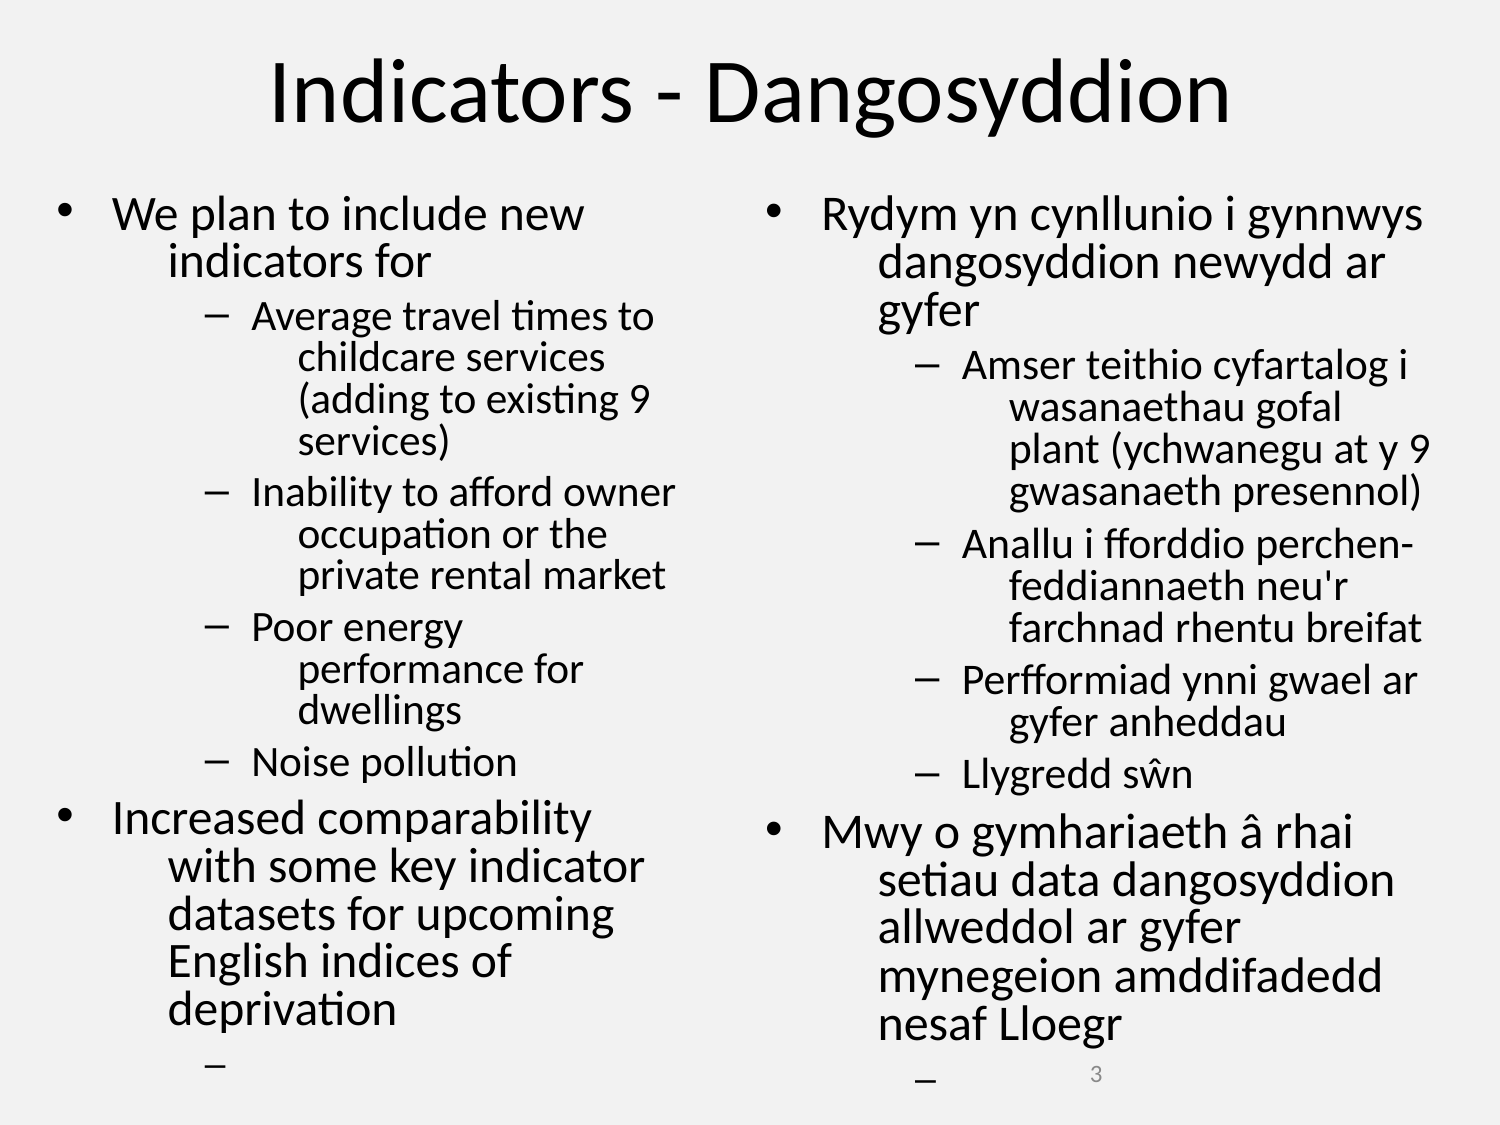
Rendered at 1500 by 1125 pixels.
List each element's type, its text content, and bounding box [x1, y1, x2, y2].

list We plan to include new indicators for Average travel times to childcare services (adding to existing 9 services) Inability to afford owner occupation or the private rental market Poor energy performance for dwellings Noise pollution Increased comparability with some key indicator datasets for upcoming English indices of deprivation [41, 184, 693, 1080]
text_box 3 [1074, 1042, 1426, 1103]
title Indicators - Dangosyddion [76, 22, 1427, 150]
text_box Rydym yn cynllunio i gynnwys dangosyddion newydd ar gyfer Amser teithio cyfartalog i wasanaethau gofal plant (ychwanegu at y 9 gwasanaeth presennol) Anallu i fforddio perchen-feddiannaeth neu'r farchnad rhentu breifat Perfformiad ynni gwael ar gyfer anheddau Llygredd sŵn Mwy o gymhariaeth â rhai setiau data dangosyddion allweddol ar gyfer mynegeion amddifadedd nesaf Lloegr [750, 184, 1459, 1080]
